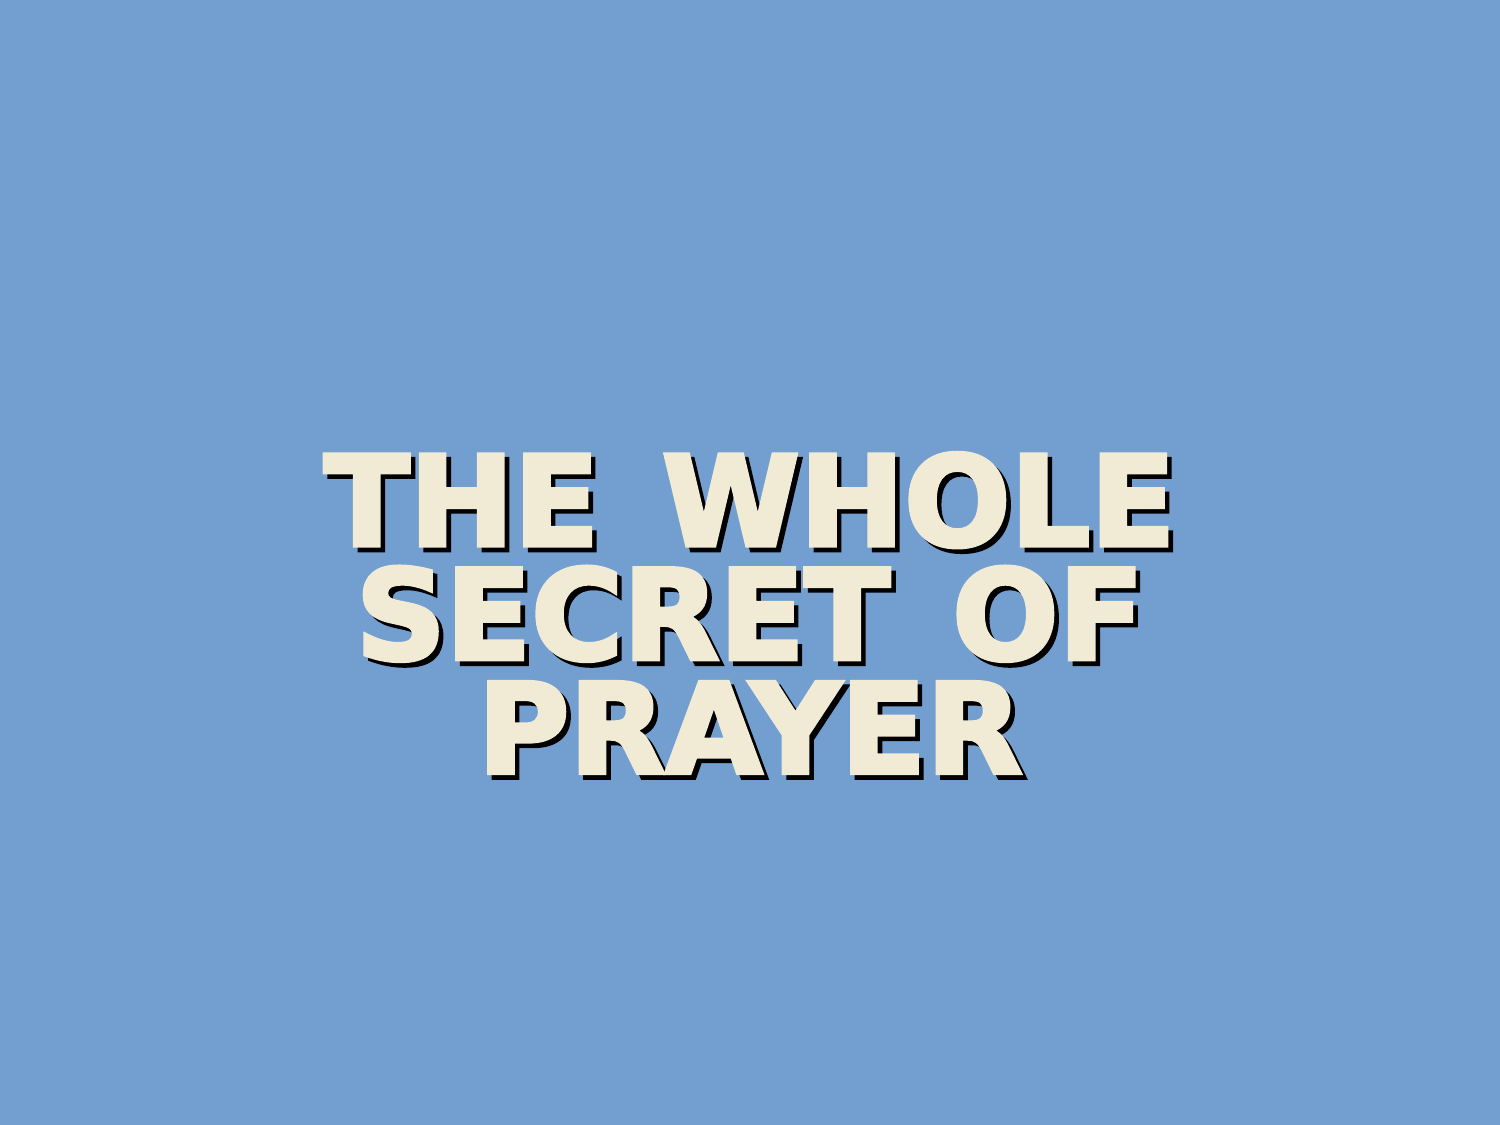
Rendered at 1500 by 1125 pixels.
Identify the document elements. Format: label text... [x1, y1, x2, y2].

title THE WHOLE SECRET OF PRAYER [75, 237, 1426, 801]
